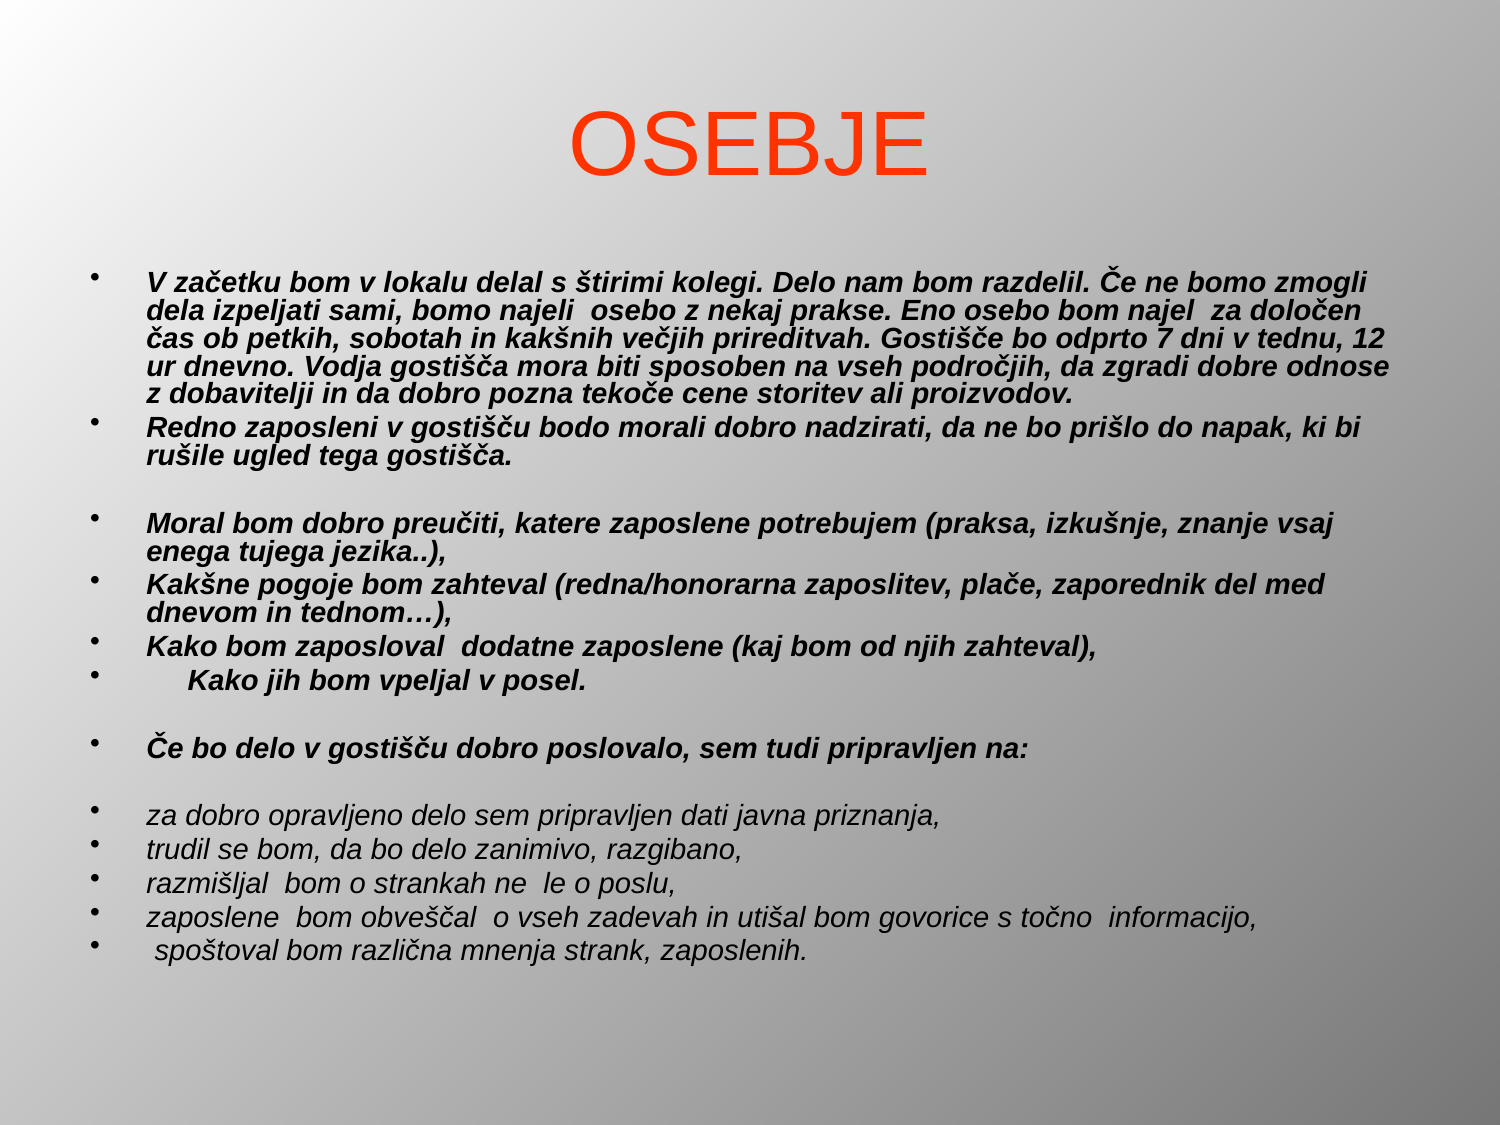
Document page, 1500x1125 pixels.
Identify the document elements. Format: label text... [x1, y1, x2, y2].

list V začetku bom v lokalu delal s štirimi kolegi. Delo nam bom razdelil. Če ne bomo zmogli dela izpeljati sami, bomo najeli osebo z nekaj prakse. Eno osebo bom najel za določen čas ob petkih, sobotah in kakšnih večjih prireditvah. Gostišče bo odprto 7 dni v tednu, 12 ur dnevno. Vodja gostišča mora biti sposoben na vseh področjih, da zgradi dobre odnose z dobavitelji in da dobro pozna tekoče cene storitev ali proizvodov. Redno zaposleni v gostišču bodo morali dobro nadzirati, da ne bo prišlo do napak, ki bi rušile ugled tega gostišča. Moral bom dobro preučiti, katere zaposlene potrebujem (praksa, izkušnje, znanje vsaj enega tujega jezika..), Kakšne pogoje bom zahteval (redna/honorarna zaposlitev, plače, zaporednik del med dnevom in tednom…), Kako bom zaposloval dodatne zaposlene (kaj bom od njih zahteval), Kako jih bom vpeljal v posel. Če bo delo v gostišču dobro poslovalo, sem tudi pripravljen na: za dobro opravljeno delo sem pripravljen dati javna priznanja, trudil se bom, da bo delo zanimivo, razgibano, razmišljal bom o strankah ne le o poslu, zaposlene bom obveščal o vseh zadevah in utišal bom govorice s točno informacijo, spoštoval bom različna mnenja strank, zaposlenih. [75, 262, 1425, 1005]
title OSEBJE [75, 45, 1425, 233]
